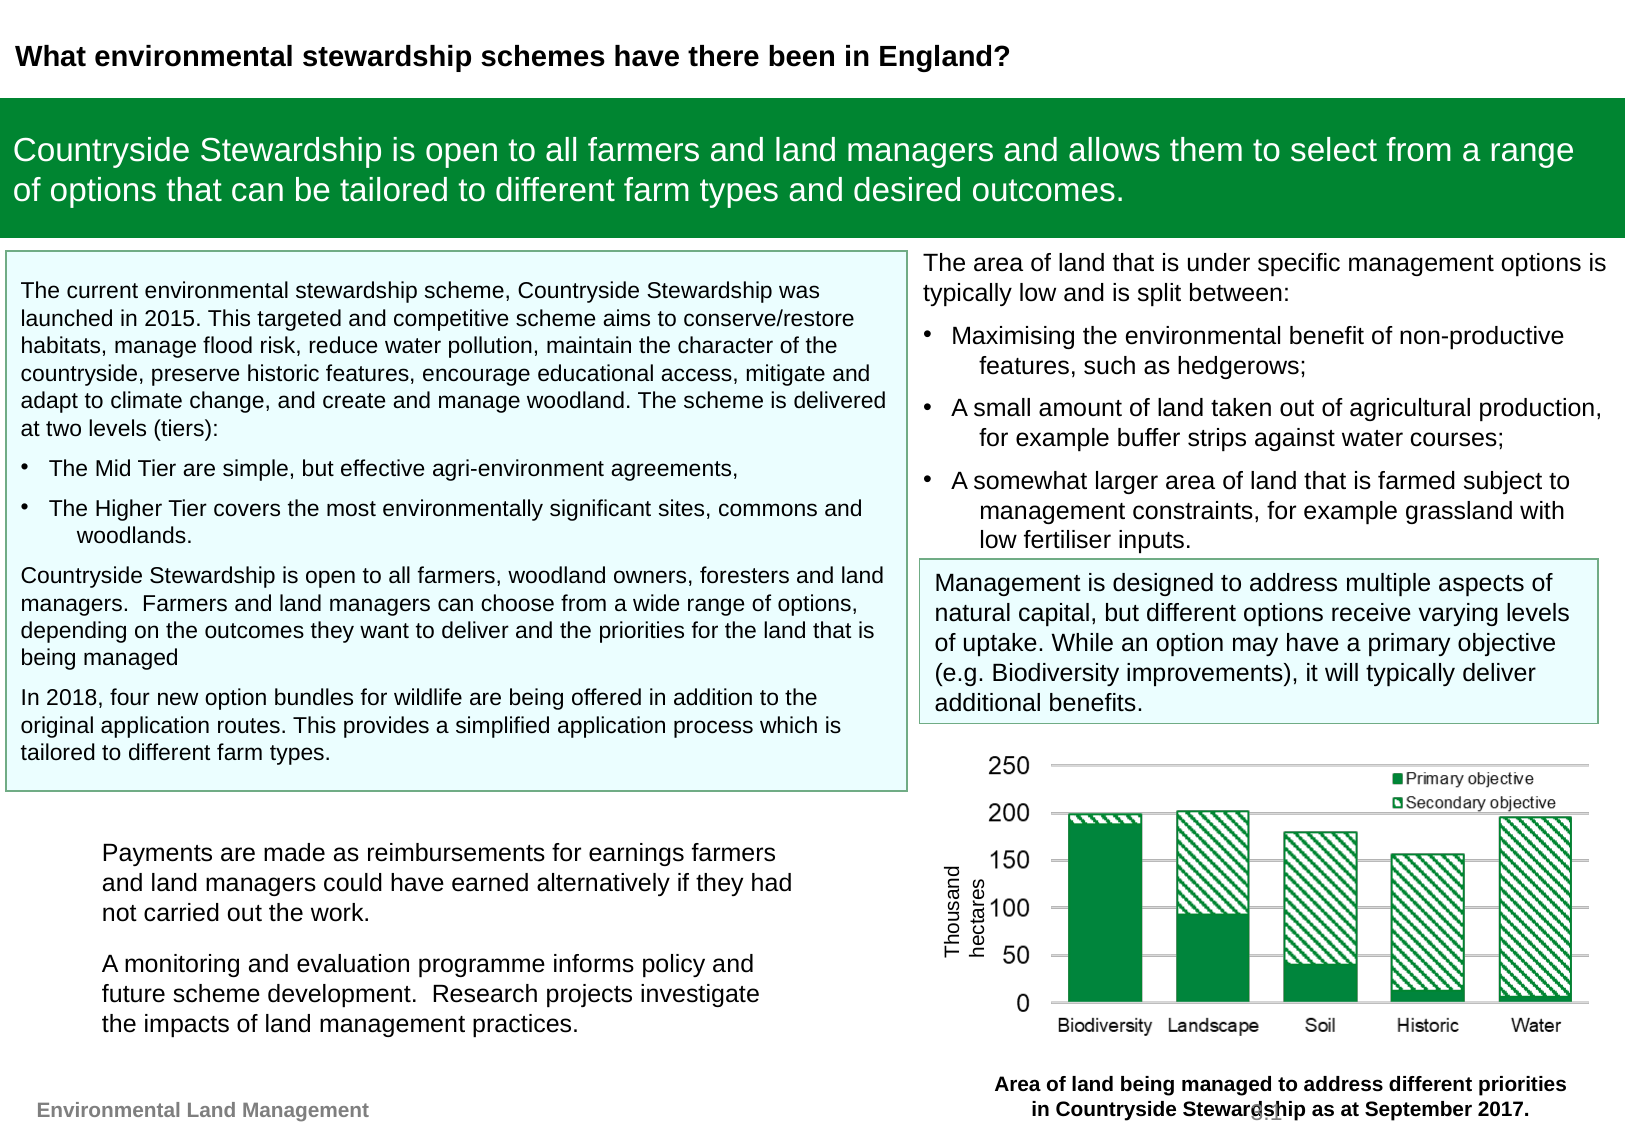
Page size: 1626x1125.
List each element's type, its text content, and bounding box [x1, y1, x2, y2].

text_box Area of land being managed to address different priorities in Countryside Stewardship as at September 2017. [972, 1062, 1235, 1125]
text_box What environmental stewardship schemes have there been in England? CC [0, 29, 1032, 98]
text_box Thousand hectares [930, 800, 966, 974]
text_box A monitoring and evaluation programme informs policy and future scheme development. Research projects investigate the impacts of land management practices. [87, 940, 798, 1045]
picture [982, 692, 1620, 1082]
text_box Management is designed to address multiple aspects of natural capital, but different options receive varying levels of uptake. While an option may have a primary objective (e.g. Biodiversity improvements), it will typically deliver additional benefits. [920, 559, 1598, 724]
text_box 3.1 [1235, 1082, 1602, 1125]
text_box The area of land that is under specific management options is typically low and is split between: Maximising the environmental benefit of non-productive features, such as hedgerows; A small amount of land taken out of agricultural production, for example buffer strips against water courses; A somewhat larger area of land that is farmed subject to management constraints, for example grassland with low fertiliser inputs. [908, 239, 1625, 562]
text_box Countryside Stewardship is open to all farmers and land managers and allows them to select from a range of options that can be tailored to different farm types and desired outcomes. [0, 98, 1625, 238]
text_box The current environmental stewardship scheme, Countryside Stewardship was launched in 2015. This targeted and competitive scheme aims to conserve/restore habitats, manage flood risk, reduce water pollution, maintain the character of the countryside, preserve historic features, encourage educational access, mitigate and adapt to climate change, and create and manage woodland. The scheme is delivered at two levels (tiers): The Mid Tier are simple, but effective agri-environment agreements, The Higher Tier covers the most environmentally significant sites, commons and woodlands. Countryside Stewardship is open to all farmers, woodland owners, foresters and land managers. Farmers and land managers can choose from a wide range of options, depending on the outcomes they want to deliver and the priorities for the land that is being managed In 2018, four new option bundles for wildlife are being offered in addition to the original application routes. This provides a simplified application process which is tailored to different farm types. [6, 251, 907, 791]
text_box Payments are made as reimbursements for earnings farmers and land managers could have earned alternatively if they had not carried out the work. [87, 829, 826, 934]
text_box Environmental Land Management [37, 1097, 375, 1122]
